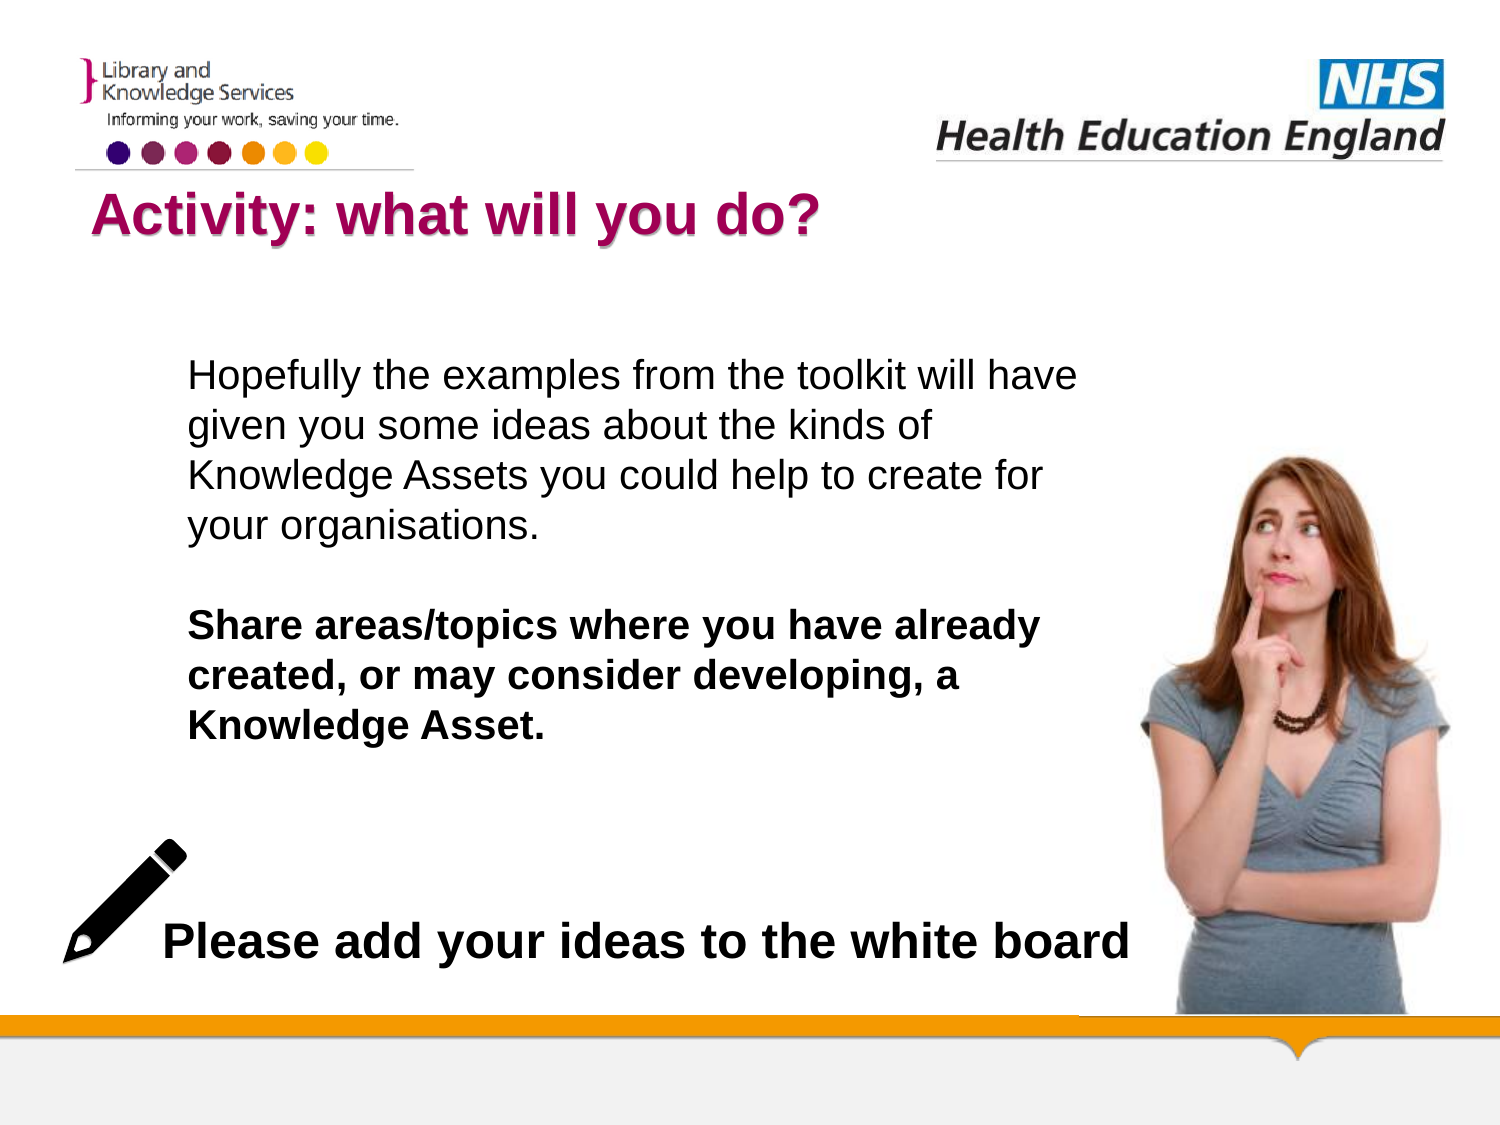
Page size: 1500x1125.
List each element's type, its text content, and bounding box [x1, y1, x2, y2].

picture [1079, 375, 1500, 1016]
text_box Hopefully the examples from the toolkit will have given you some ideas about the kinds of Knowledge Assets you could help to create for your organisations. Share areas/topics where you have already created, or may consider developing, a Knowledge Asset. [172, 340, 1109, 900]
title Activity: what will you do? [176, 217, 1500, 329]
text_box Please add your ideas to the white board [147, 900, 1180, 977]
picture [49, 825, 200, 976]
picture [75, 54, 416, 169]
